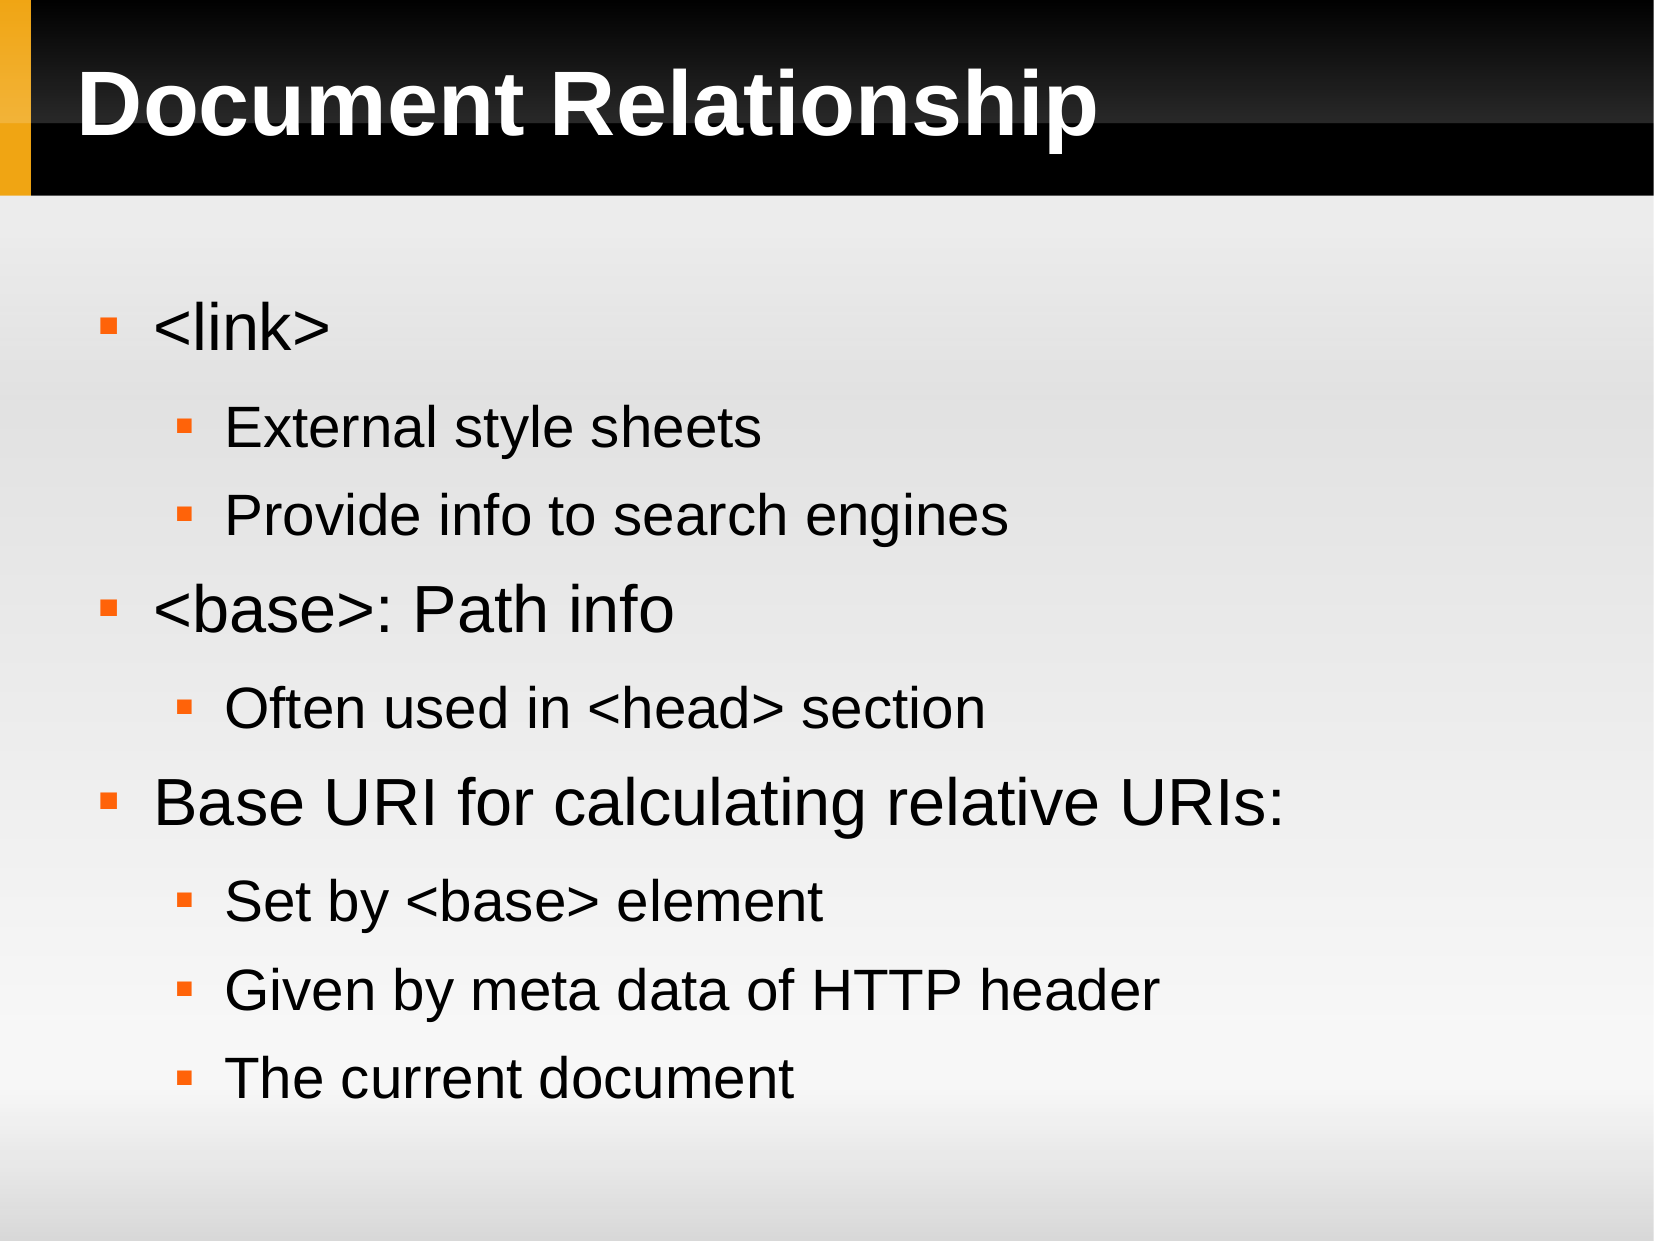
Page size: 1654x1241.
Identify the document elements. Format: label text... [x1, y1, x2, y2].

list <link> External style sheets Provide info to search engines <base>: Path info Often used in <head> section Base URI for calculating relative URIs: Set by <base> element Given by meta data of HTTP header The current document [82, 290, 1571, 1112]
picture [0, 0, 1654, 1241]
title Document Relationship [76, 0, 1565, 208]
